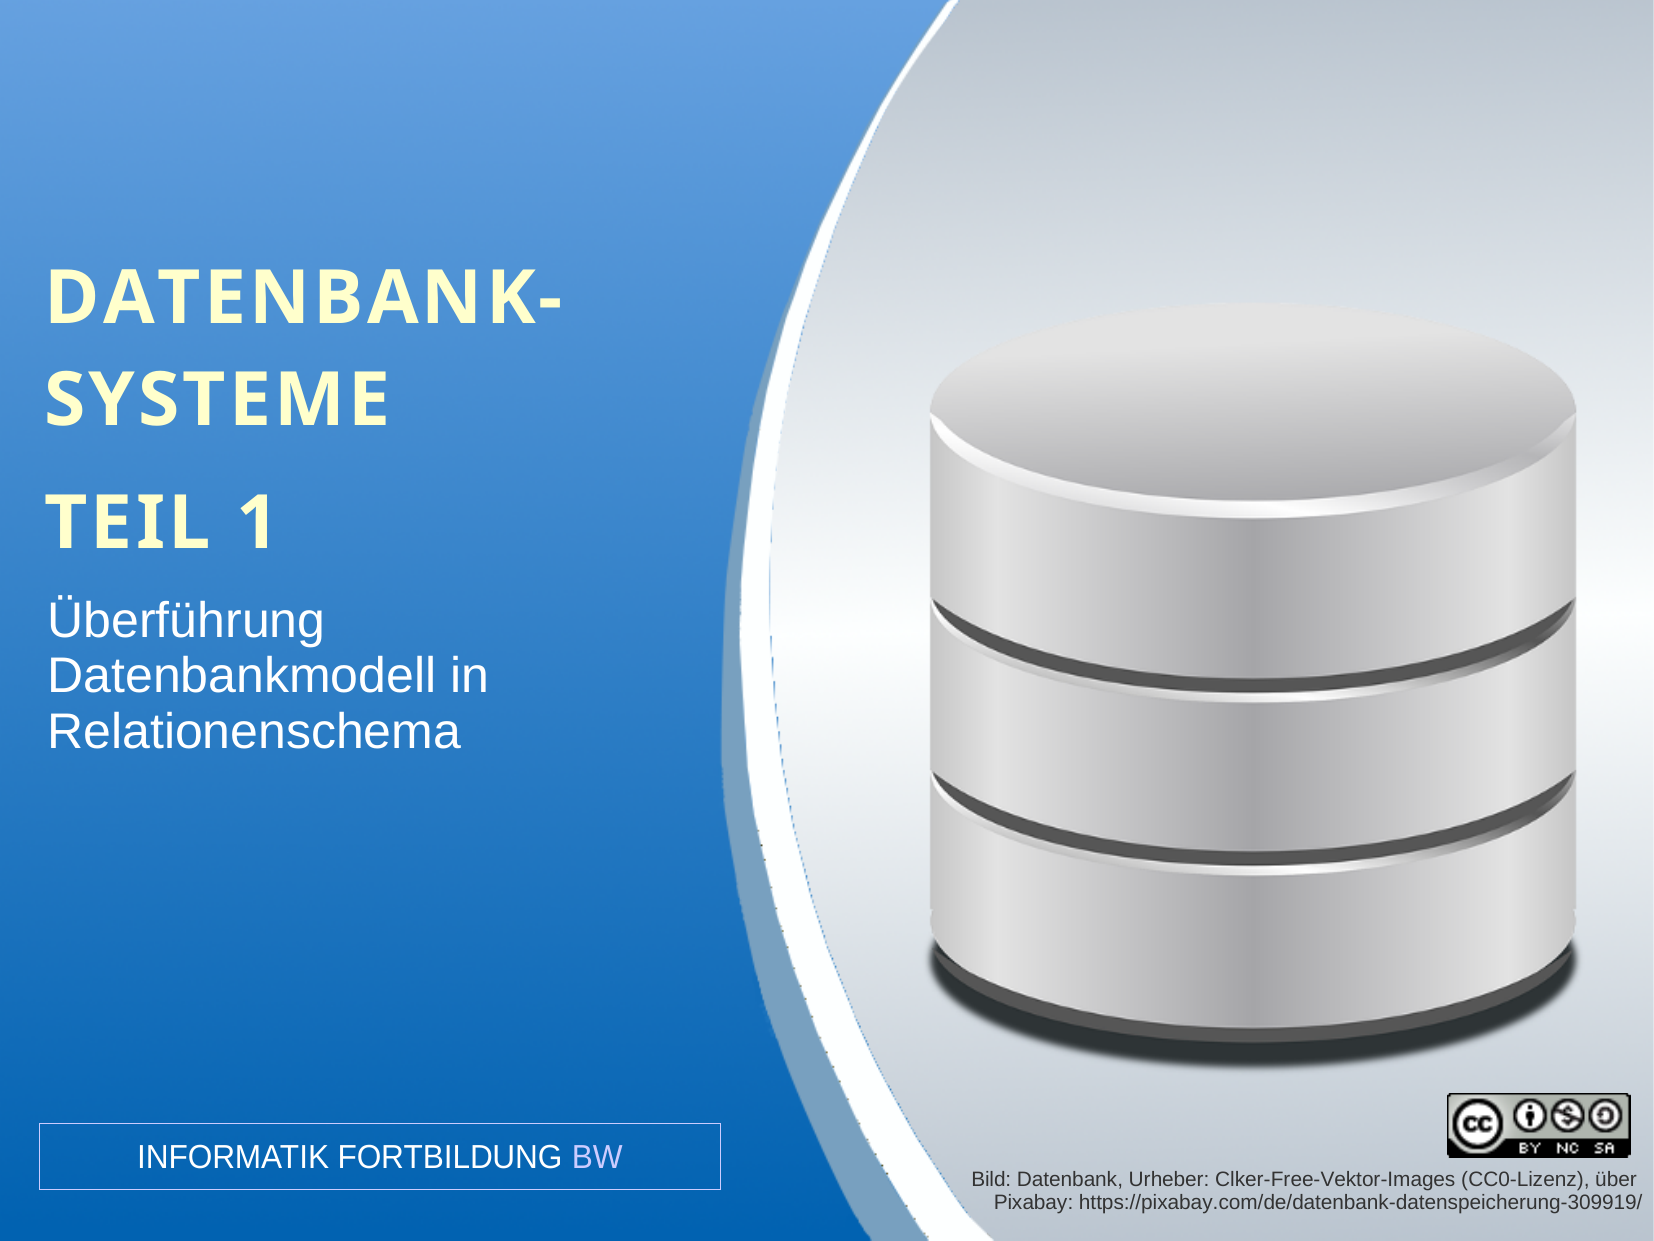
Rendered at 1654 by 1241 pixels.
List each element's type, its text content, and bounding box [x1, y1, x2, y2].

text_box INFORMATIK FORTBILDUNG BW [39, 1123, 721, 1190]
text_box Datenbank-systeme Teil 1 [44, 243, 890, 536]
text_box Bild: Datenbank, Urheber: Clker-Free-Vektor-Images (CC0-Lizenz), über Pixabay: https://pixabay.com/de/datenbank-datenspeicherung-309919/ [971, 1167, 1654, 1241]
text_box Überführung Datenbankmodell in Relationenschema [32, 584, 685, 768]
picture [0, 0, 1654, 1241]
